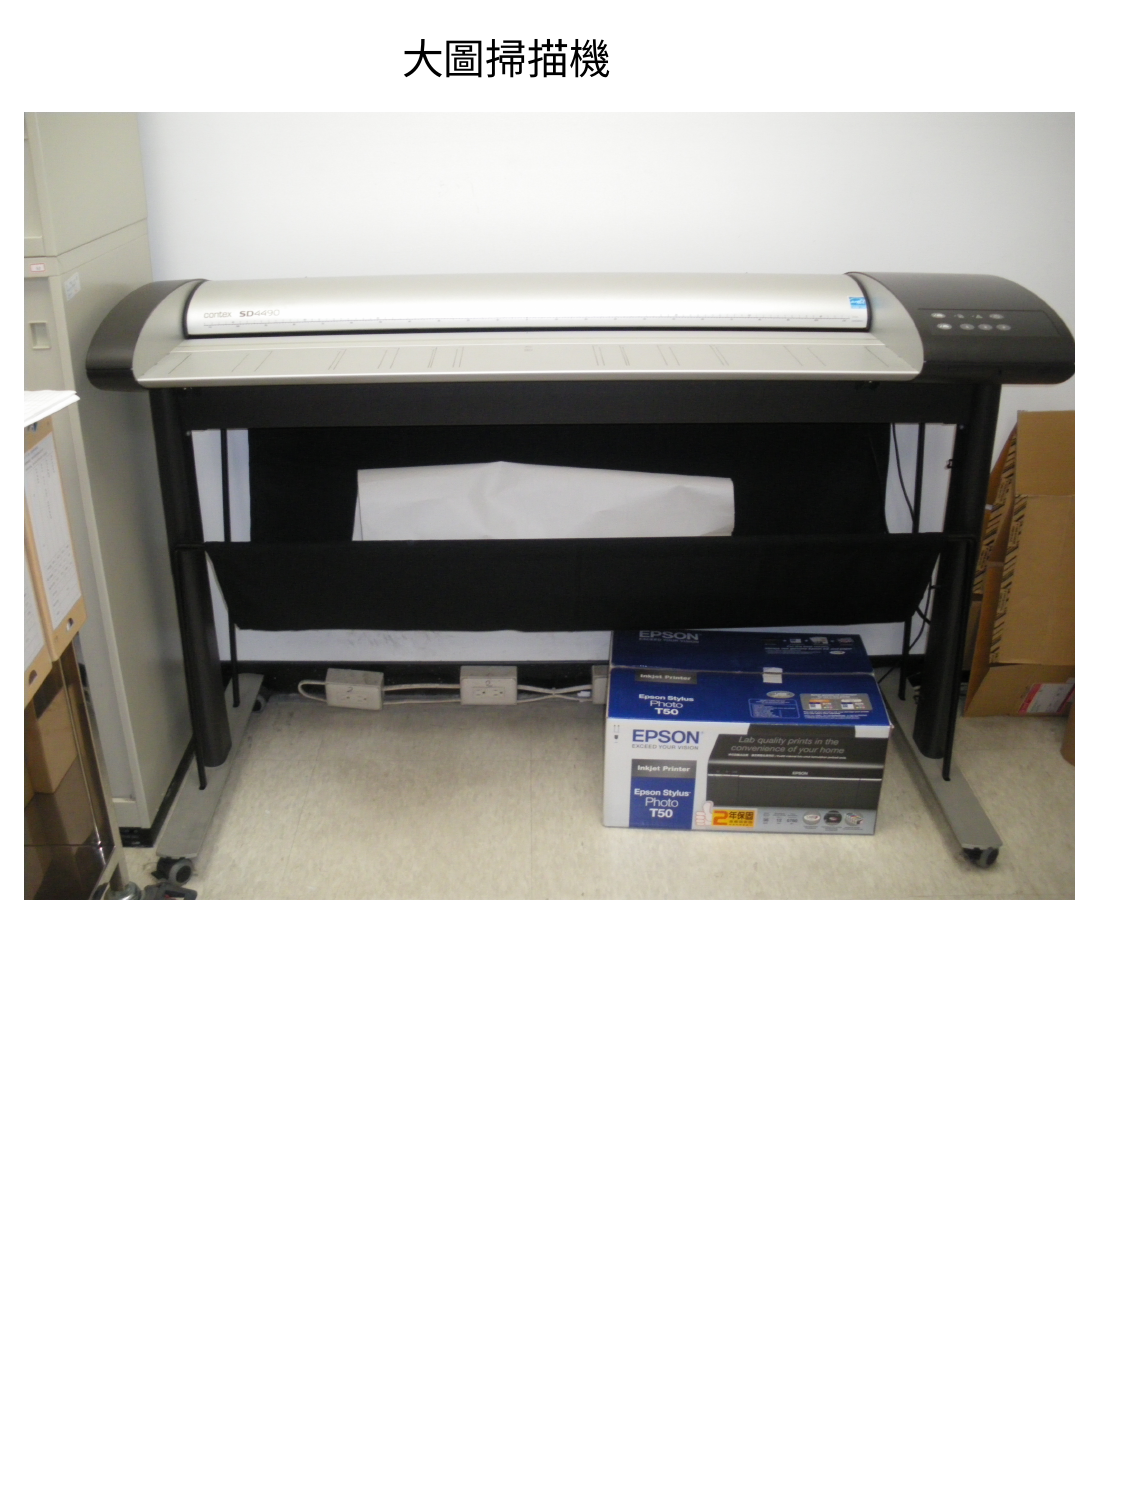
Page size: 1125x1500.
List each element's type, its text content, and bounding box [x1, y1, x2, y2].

picture [24, 112, 1075, 901]
text_box 大圖掃描機 [387, 24, 763, 91]
